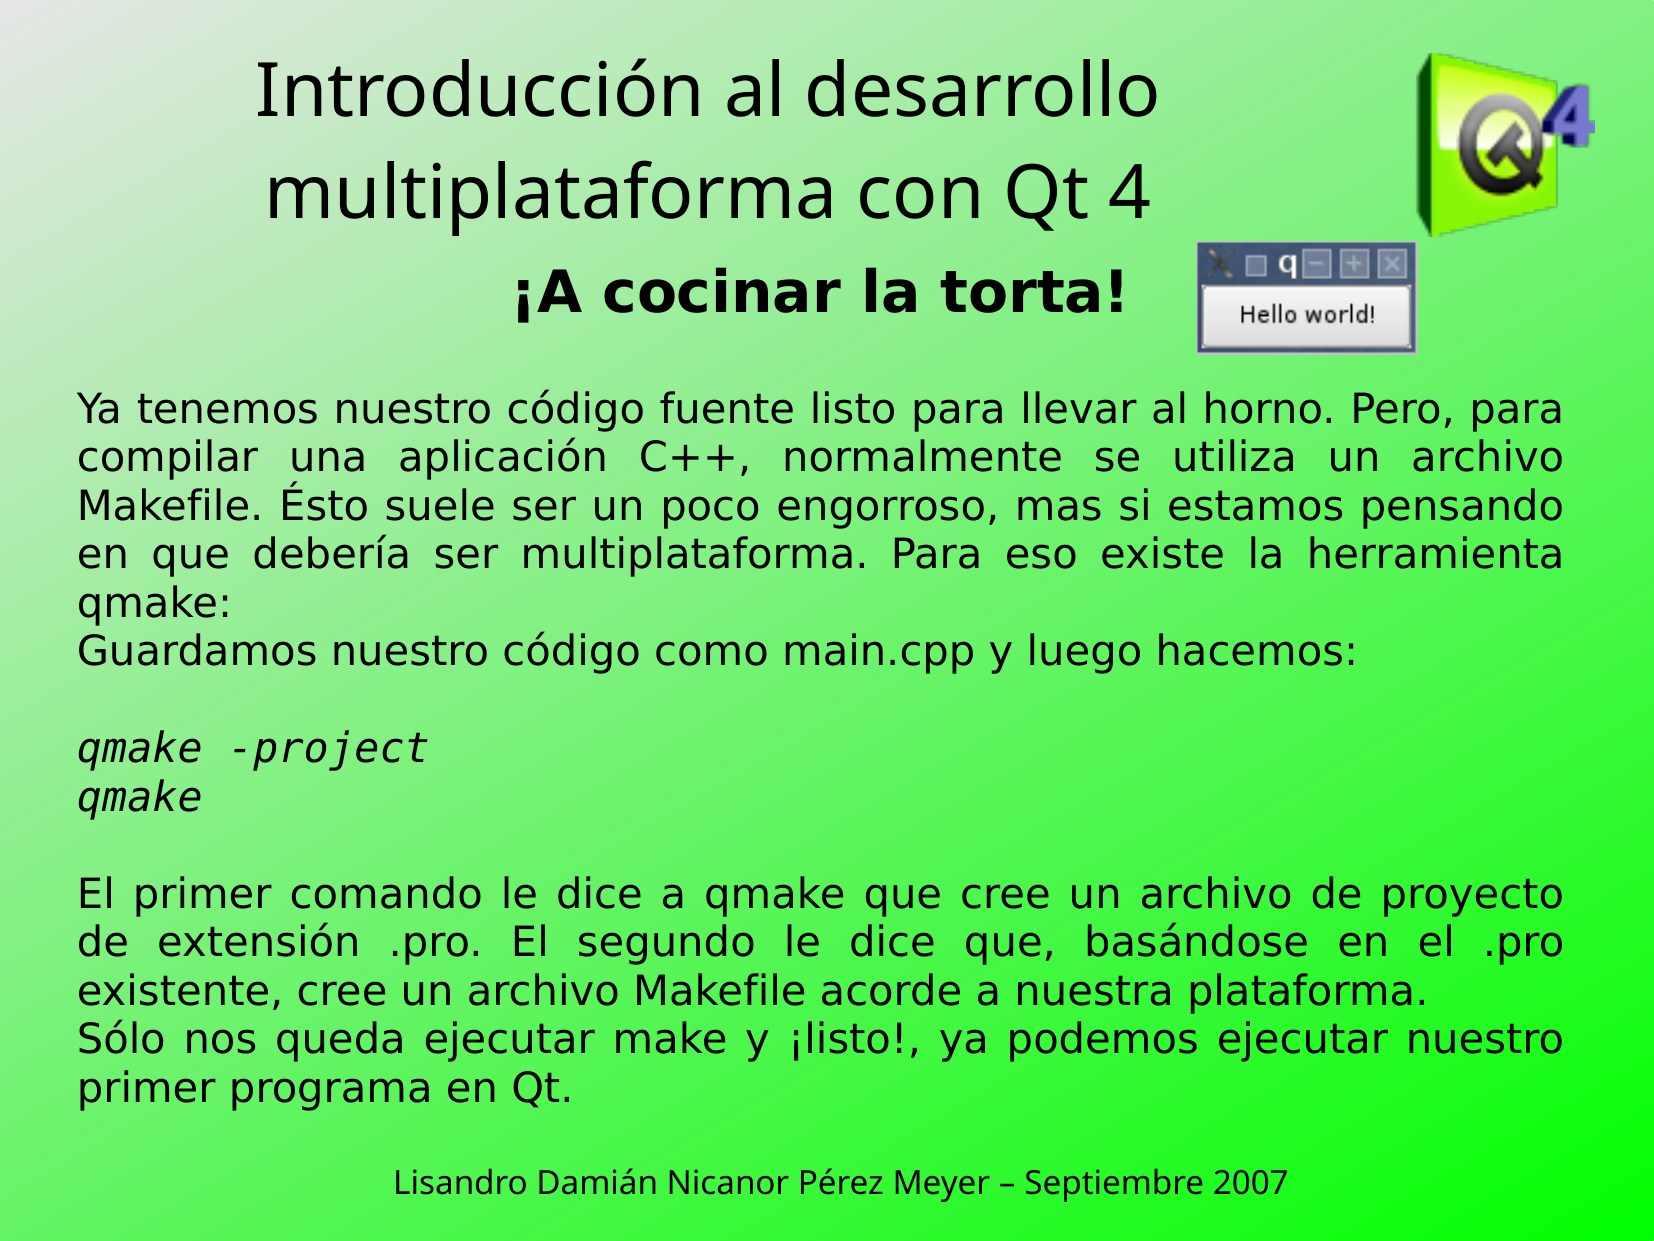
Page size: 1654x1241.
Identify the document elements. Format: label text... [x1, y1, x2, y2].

picture [1196, 241, 1418, 355]
title Introducción al desarrollo multiplataforma con Qt 4 [147, 11, 1270, 258]
text_box Lisandro Damián Nicanor Pérez Meyer – Septiembre 2007 [88, 1151, 1595, 1213]
picture [1412, 53, 1595, 237]
subtitle ¡A cocinar la torta! Ya tenemos nuestro código fuente listo para llevar al horno. Pero, para compilar una aplicación C++, normalmente se utiliza un archivo Makefile. Ésto suele ser un poco engorroso, mas si estamos pensando en que debería ser multiplataforma. Para eso existe la herramienta qmake: Guardamos nuestro código como main.cpp y luego hacemos: qmake -project qmake El primer comando le dice a qmake que cree un archivo de proyecto de extensión .pro. El segundo le dice que, basándose en el .pro existente, cree un archivo Makefile acorde a nuestra plataforma. Sólo nos queda ejecutar make y ¡listo!, ya podemos ejecutar nuestro primer programa en Qt. [76, 258, 1565, 1112]
